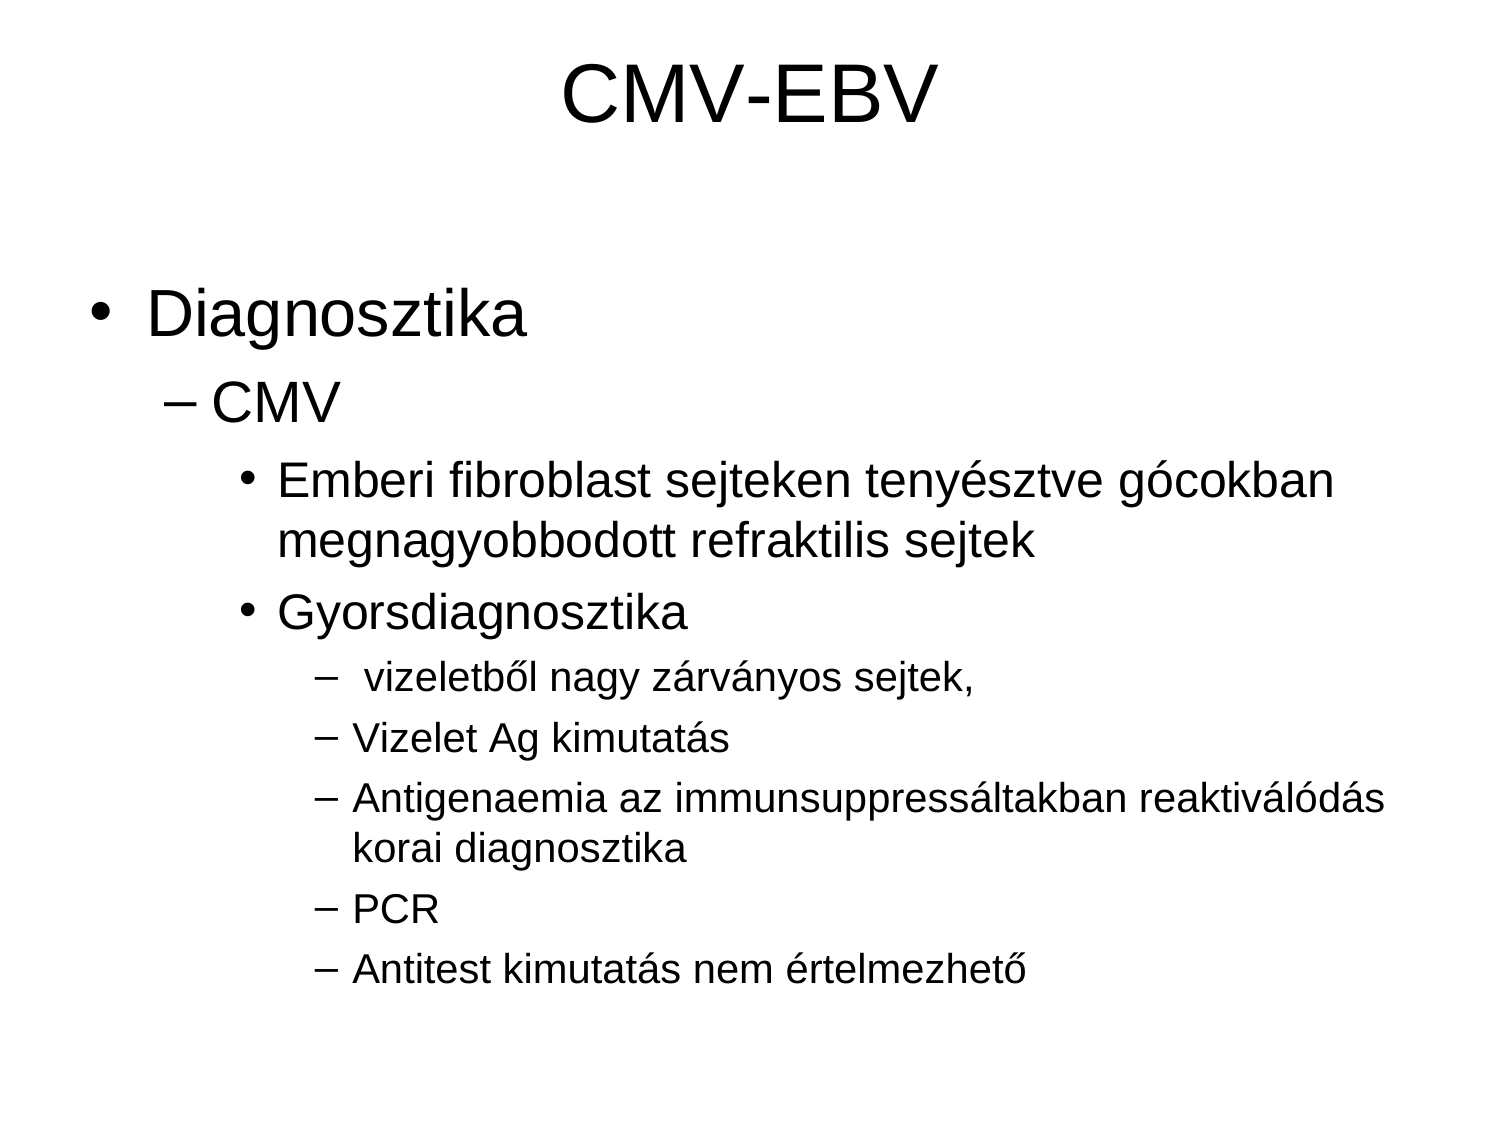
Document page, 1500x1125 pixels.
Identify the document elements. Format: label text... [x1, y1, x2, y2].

list Diagnosztika CMV Emberi fibroblast sejteken tenyésztve gócokban megnagyobbodott refraktilis sejtek Gyorsdiagnosztika vizeletből nagy zárványos sejtek, Vizelet Ag kimutatás Antigenaemia az immunsuppressáltakban reaktiválódás korai diagnosztika PCR Antitest kimutatás nem értelmezhető [75, 262, 1426, 1005]
title CMV-EBV [75, 31, 1426, 247]
